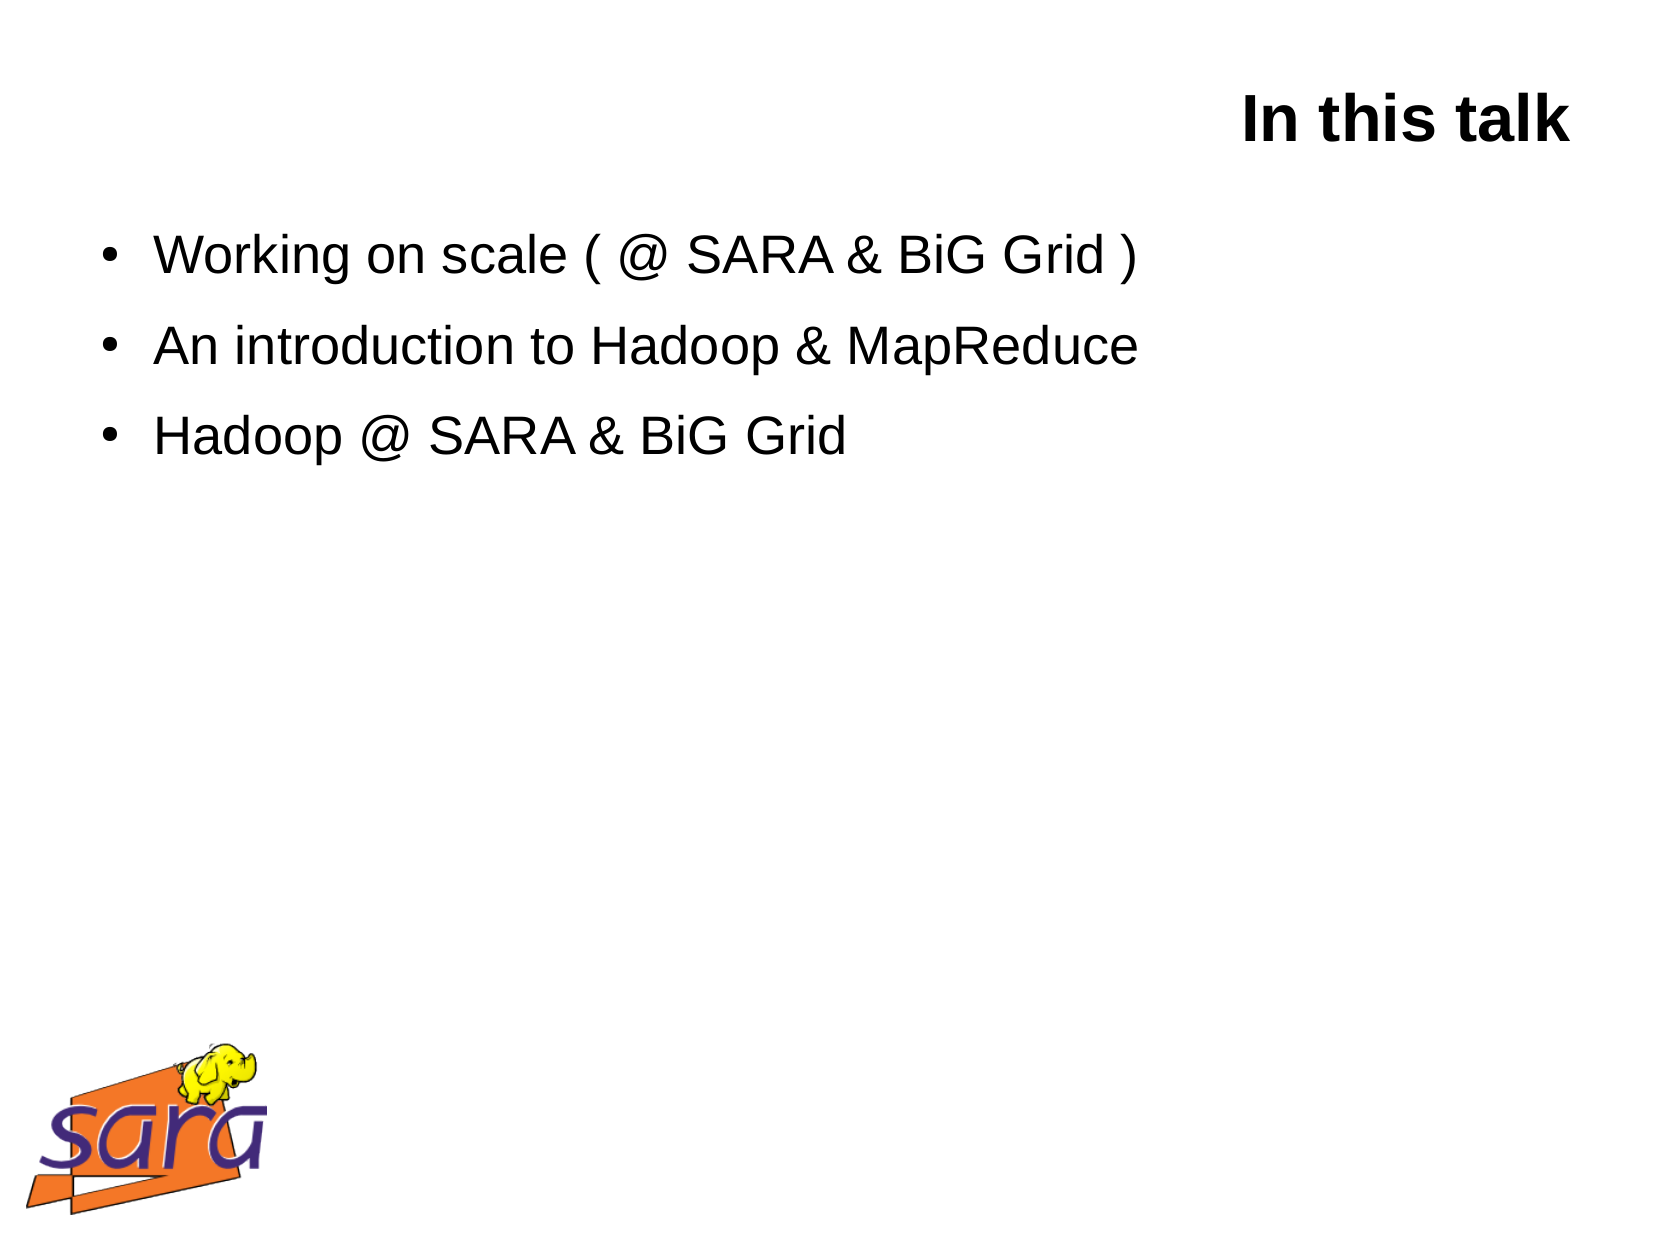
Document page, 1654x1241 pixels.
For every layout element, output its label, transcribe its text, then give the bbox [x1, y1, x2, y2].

picture [26, 1029, 267, 1215]
list Working on scale ( @ SARA & BiG Grid ) An introduction to Hadoop & MapReduce Hadoop @ SARA & BiG Grid [82, 225, 1571, 1109]
title In this talk [82, 49, 1571, 188]
